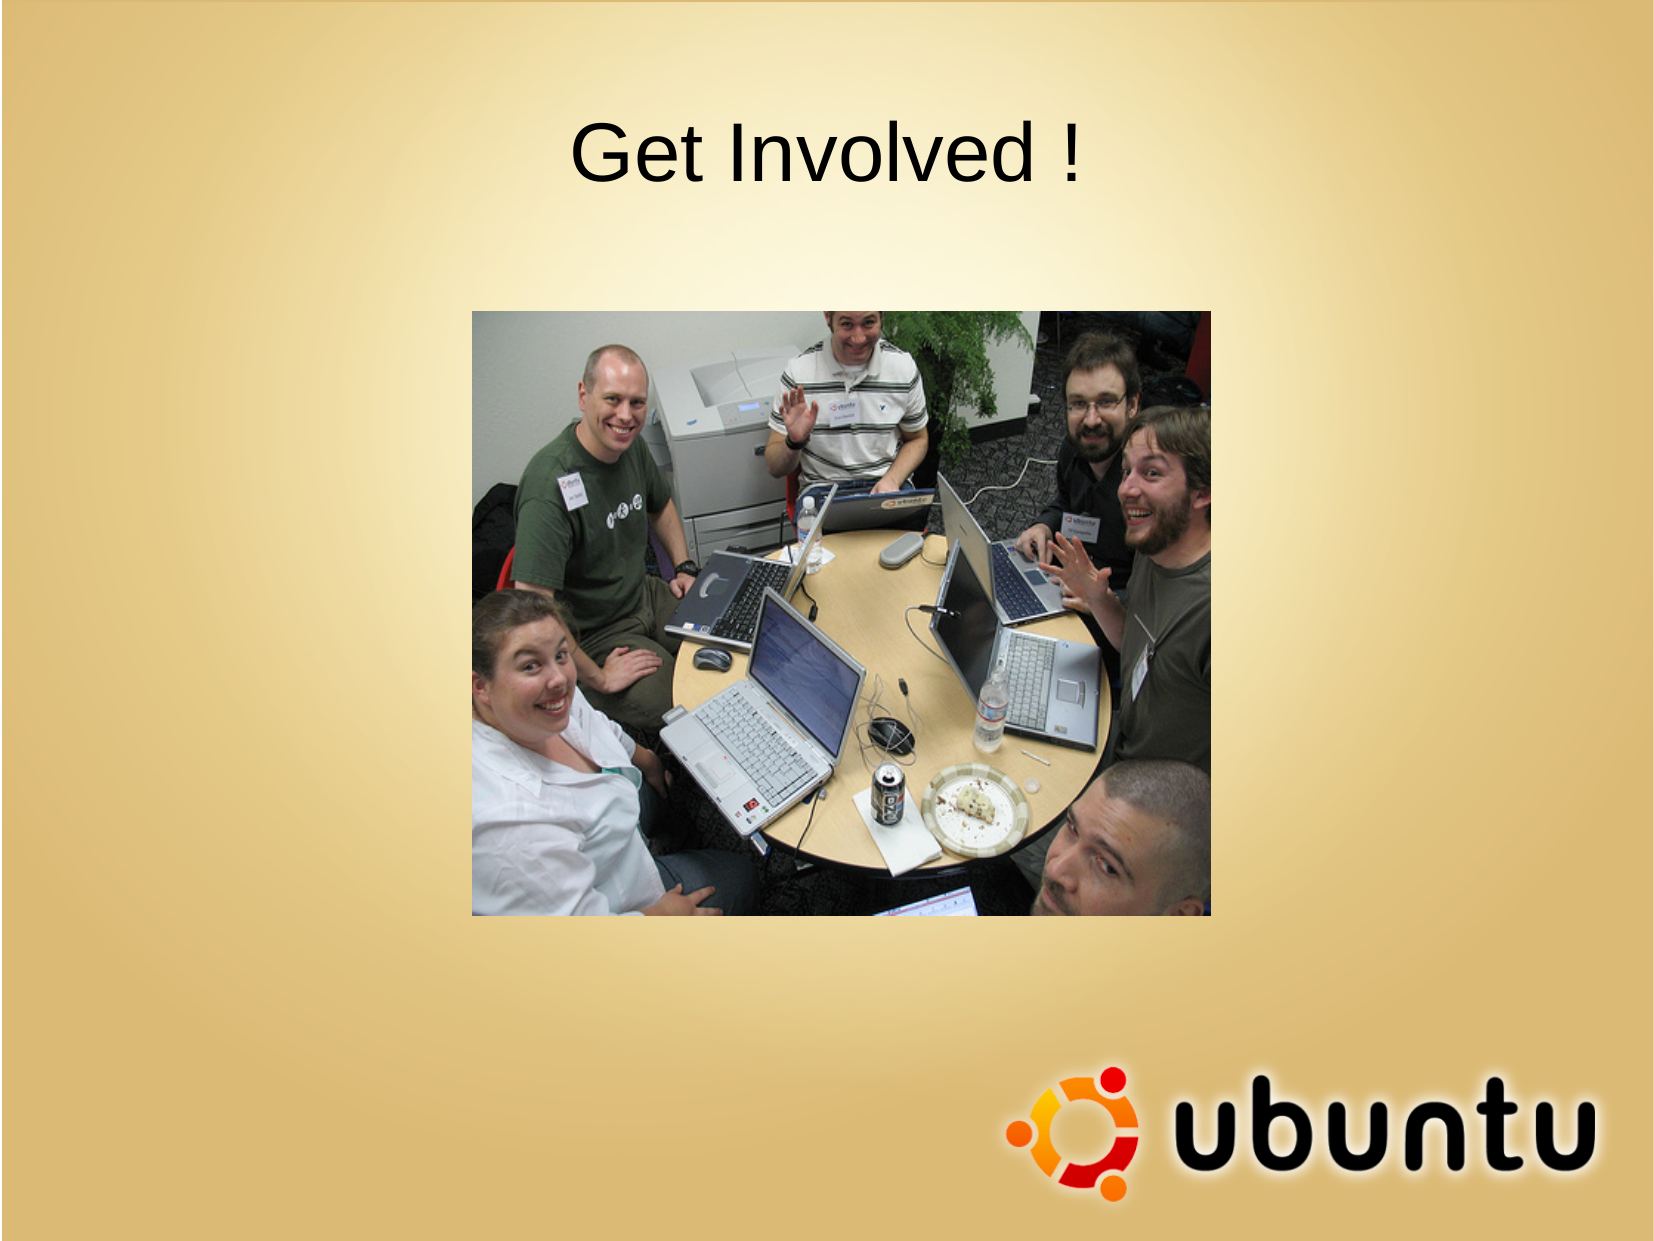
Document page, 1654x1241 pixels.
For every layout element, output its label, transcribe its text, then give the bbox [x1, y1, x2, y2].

title Get Involved ! [82, 49, 1571, 257]
picture [2, 0, 1654, 1241]
